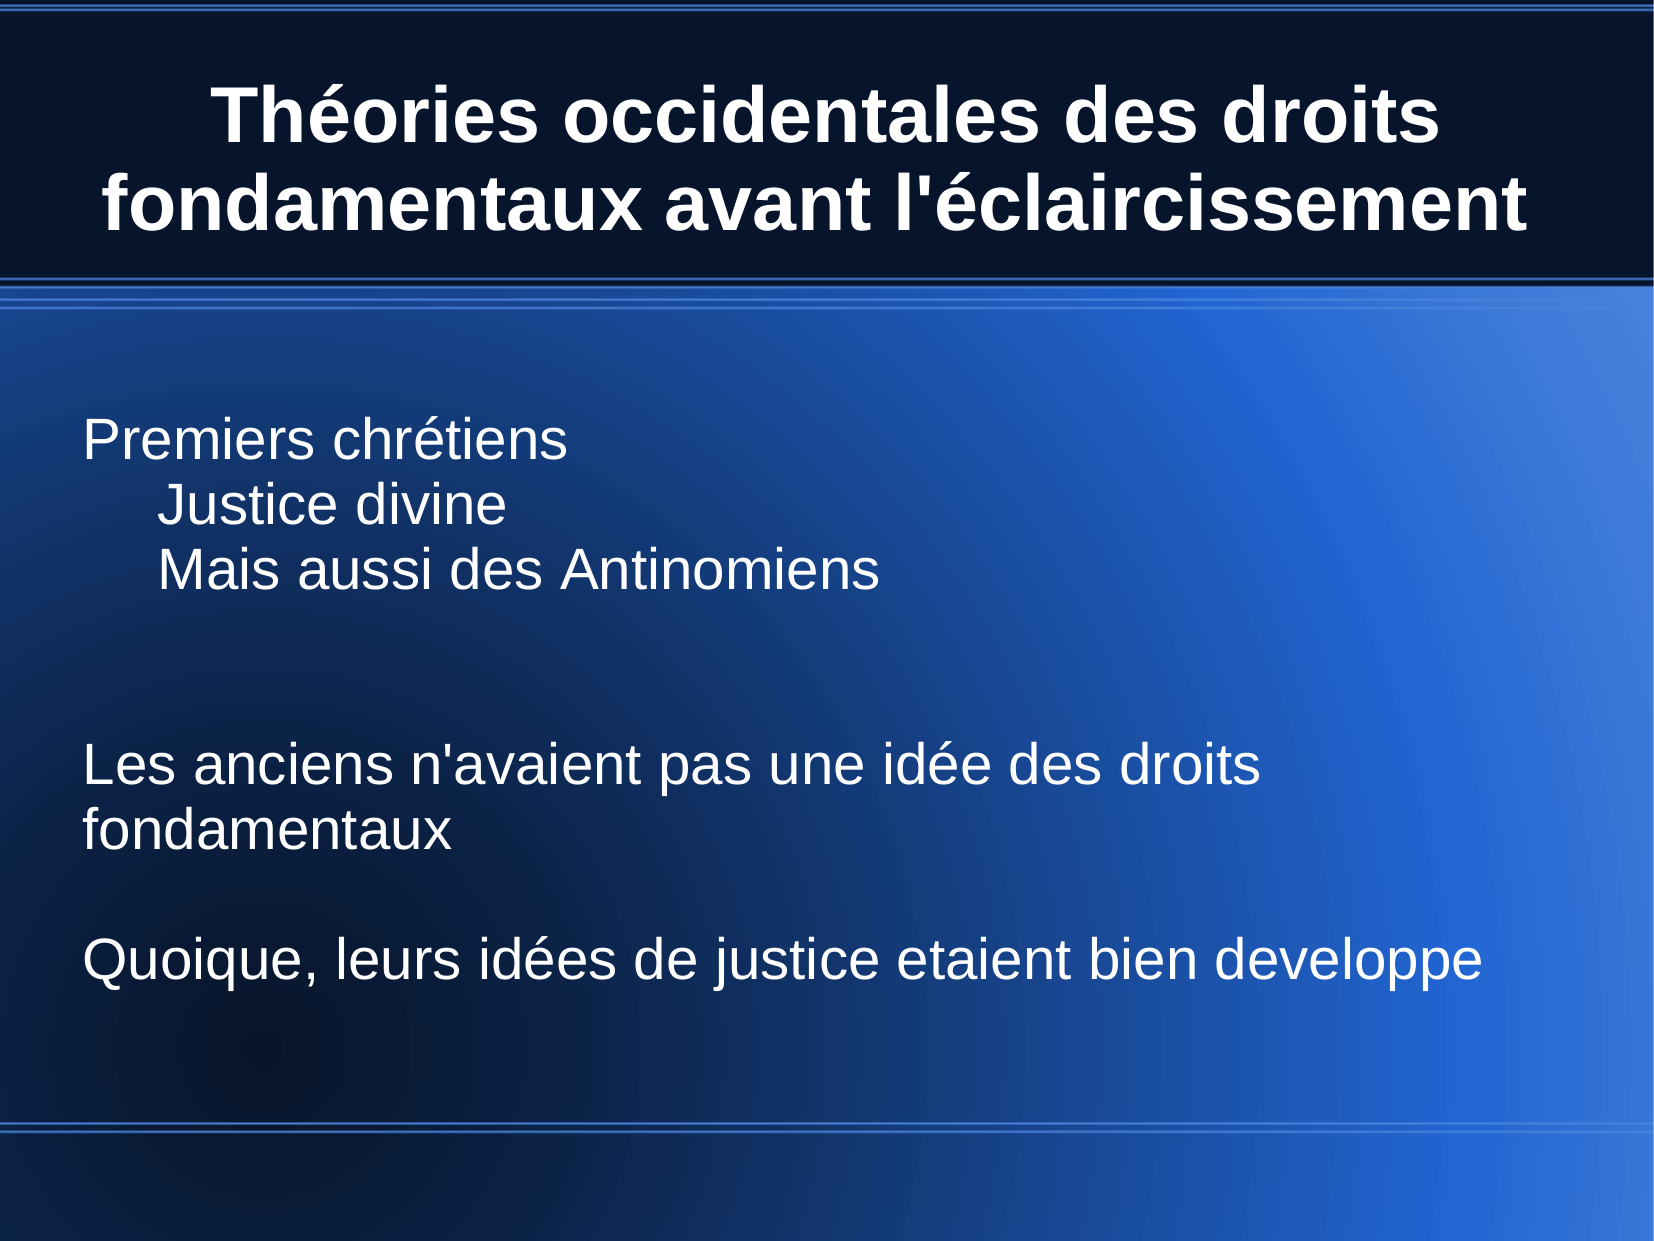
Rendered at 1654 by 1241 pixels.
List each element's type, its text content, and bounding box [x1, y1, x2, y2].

title Théories occidentales des droits fondamentaux avant l'éclaircissement [82, 5, 1571, 290]
picture [0, 0, 1654, 1241]
subtitle Premiers chrétiens Justice divine Mais aussi des Antinomiens Les anciens n'avaient pas une idée des droits fondamentaux Quoique, leurs idées de justice etaient bien developpe [82, 290, 1571, 1109]
